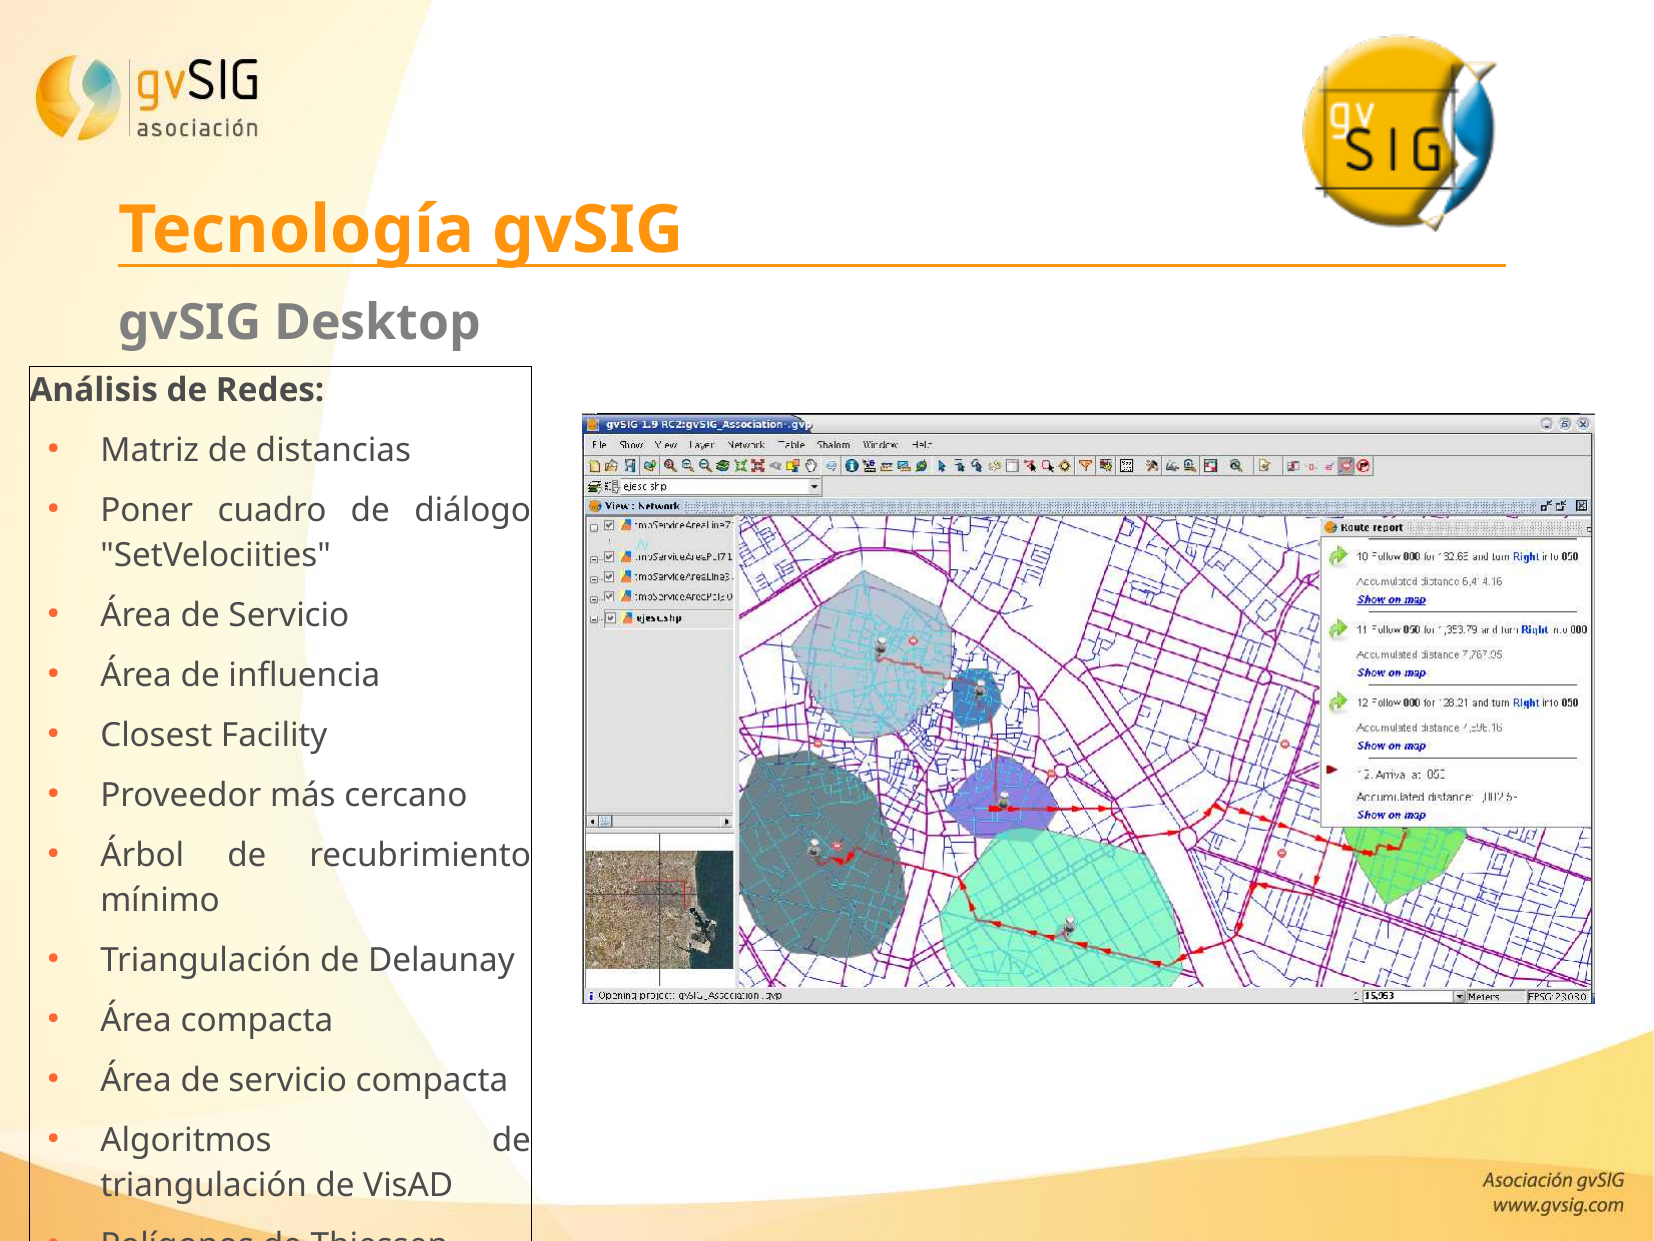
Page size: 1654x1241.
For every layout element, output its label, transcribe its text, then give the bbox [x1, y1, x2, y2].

picture [106, 1236, 115, 1241]
list Análisis de Redes: Matriz de distancias Poner cuadro de diálogo "SetVelociities" Área de Servicio Área de influencia Closest Facility Proveedor más cercano Árbol de recubrimiento mínimo Triangulación de Delaunay Área compacta Área de servicio compacta Algoritmos de triangulación de VisAD Polígonos de Thiessen [29, 366, 532, 1236]
picture [280, 1236, 318, 1241]
picture [118, 1236, 143, 1241]
picture [30, 1236, 103, 1241]
picture [146, 1236, 277, 1241]
title gvSIG Desktop [118, 276, 857, 365]
picture [335, 1236, 531, 1241]
picture [0, 0, 1654, 1241]
title Tecnología gvSIG [118, 177, 1607, 276]
picture [321, 1236, 332, 1241]
